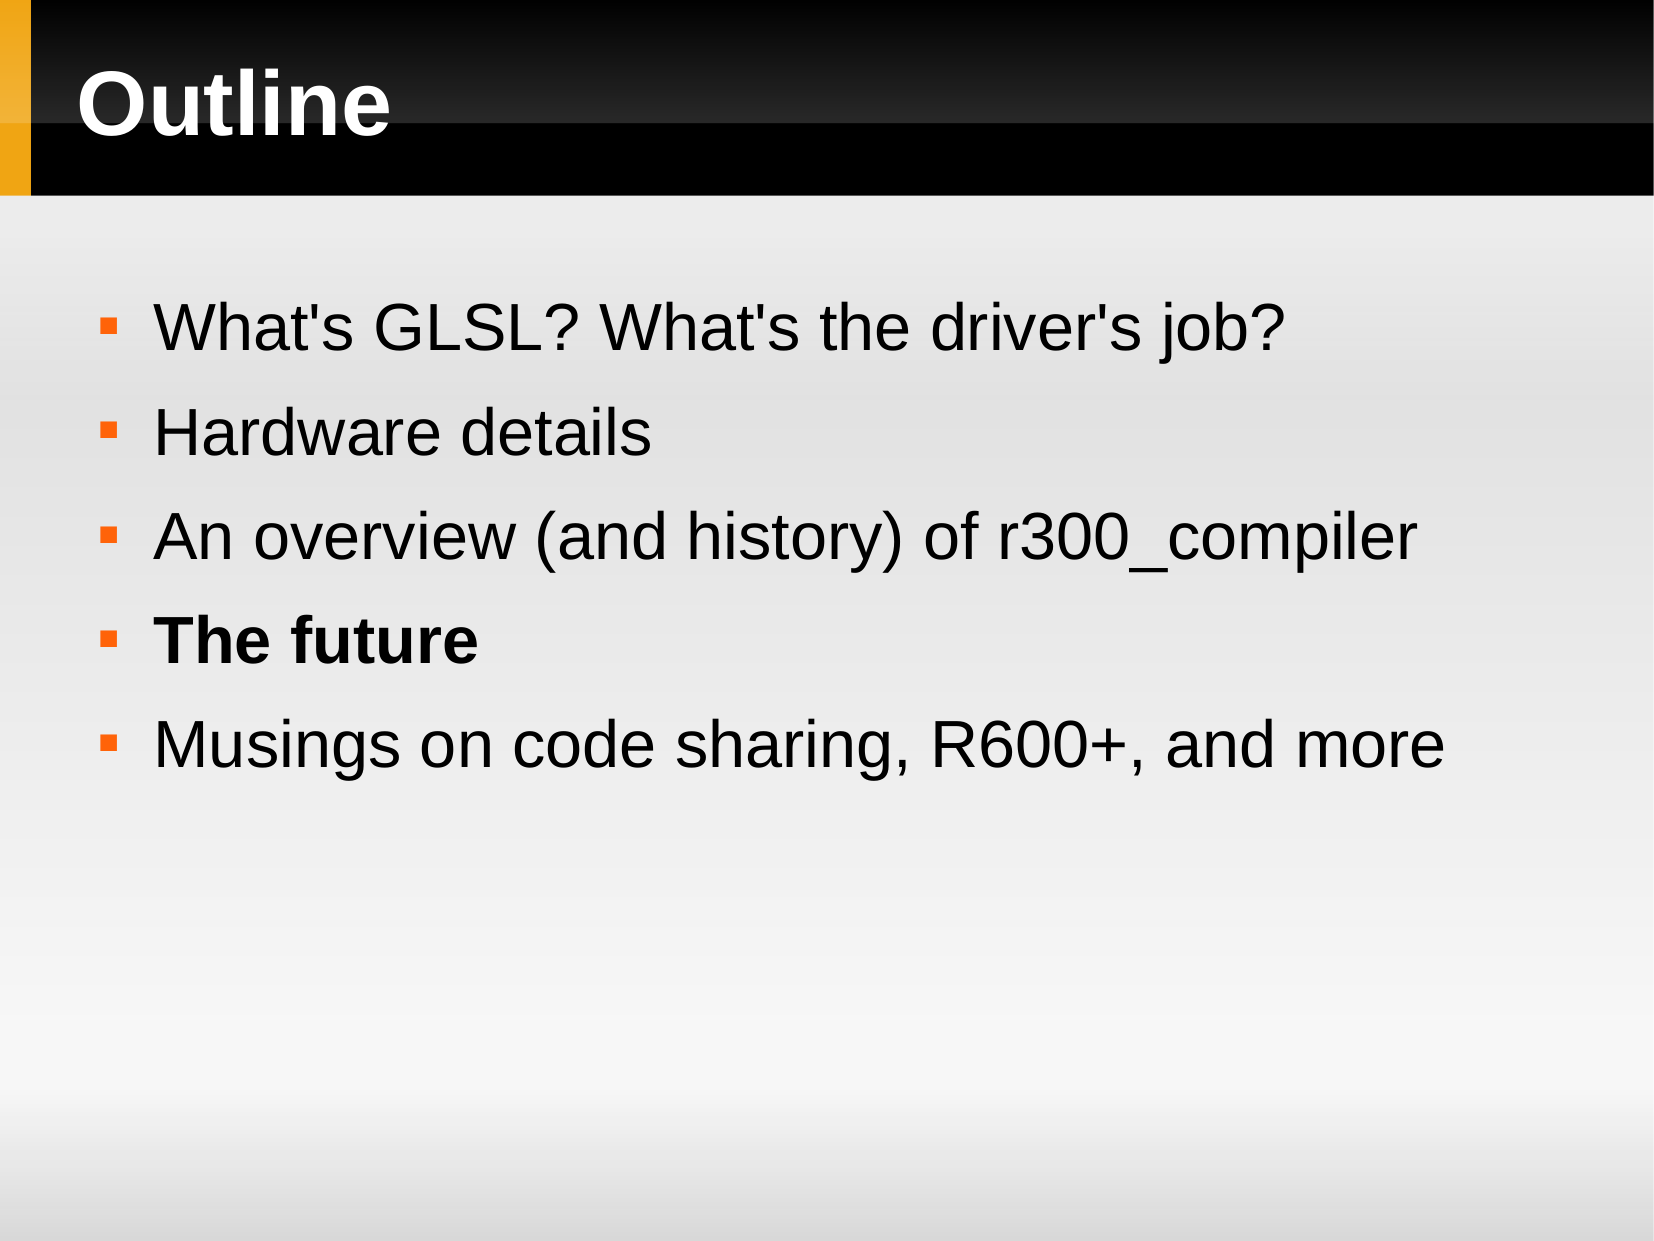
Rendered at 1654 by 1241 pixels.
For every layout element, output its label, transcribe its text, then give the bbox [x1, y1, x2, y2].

list What's GLSL? What's the driver's job? Hardware details An overview (and history) of r300_compiler The future Musings on code sharing, R600+, and more [82, 290, 1571, 1094]
title Outline [76, 0, 1565, 208]
picture [0, 0, 1654, 1241]
